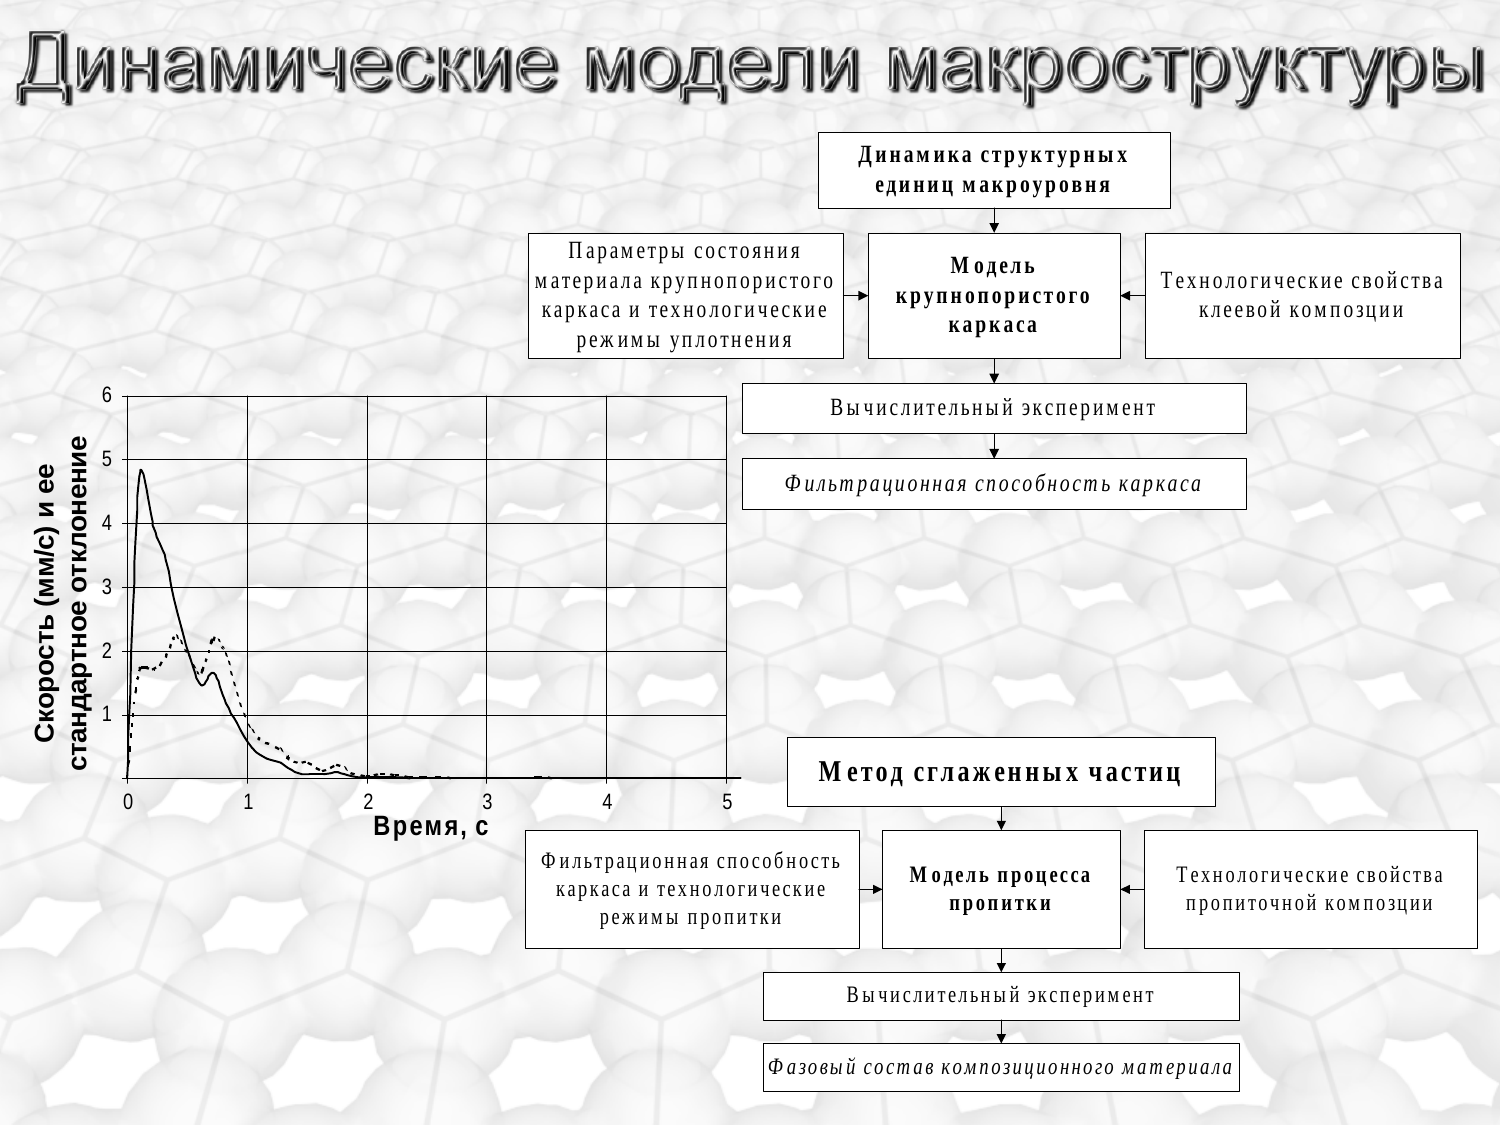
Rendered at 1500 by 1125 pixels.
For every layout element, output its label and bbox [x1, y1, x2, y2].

picture [0, 0, 1500, 1125]
chart [23, 117, 1490, 1097]
